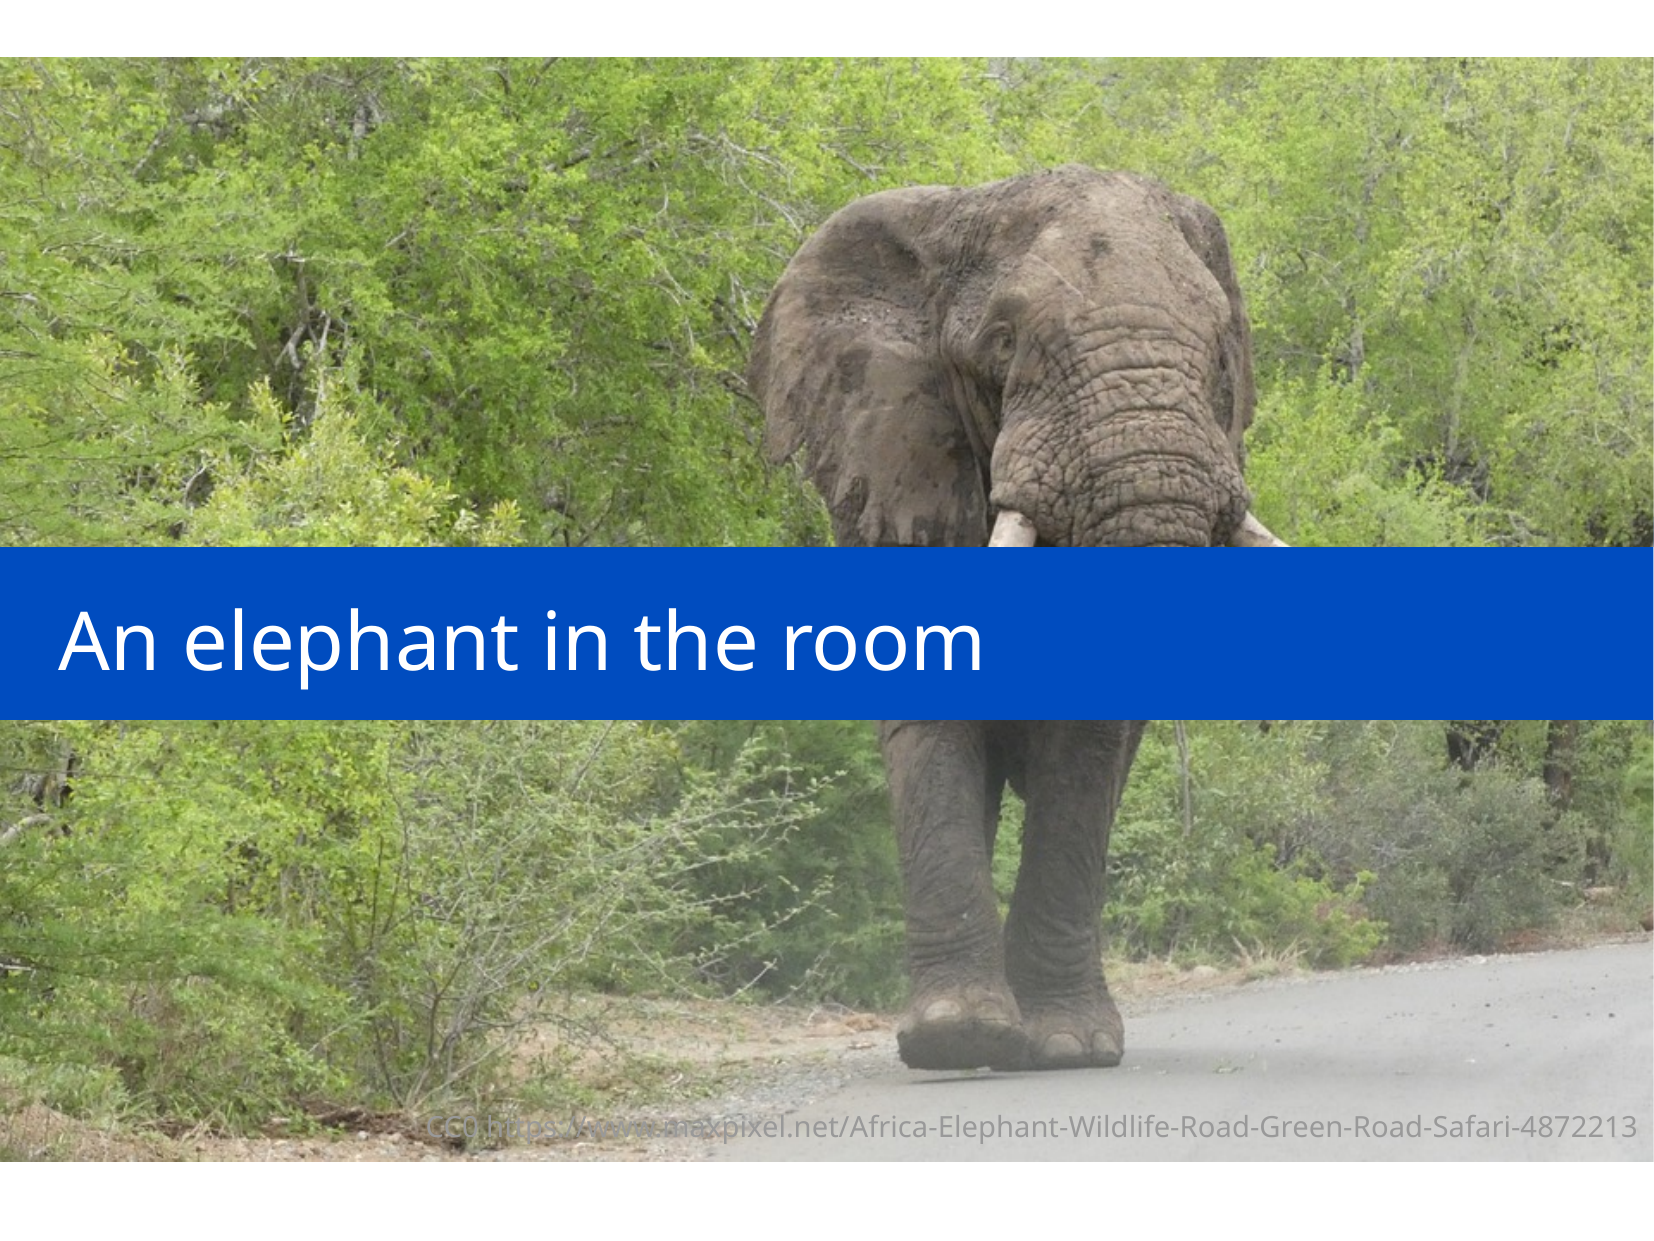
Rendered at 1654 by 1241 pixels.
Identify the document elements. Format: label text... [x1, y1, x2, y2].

title An elephant in the room [59, 547, 1595, 694]
picture [0, 57, 1654, 547]
text_box CC0 https://www.maxpixel.net/Africa-Elephant-Wildlife-Road-Green-Road-Safari-4872213 [297, 1099, 1654, 1162]
picture [0, 720, 1654, 1162]
